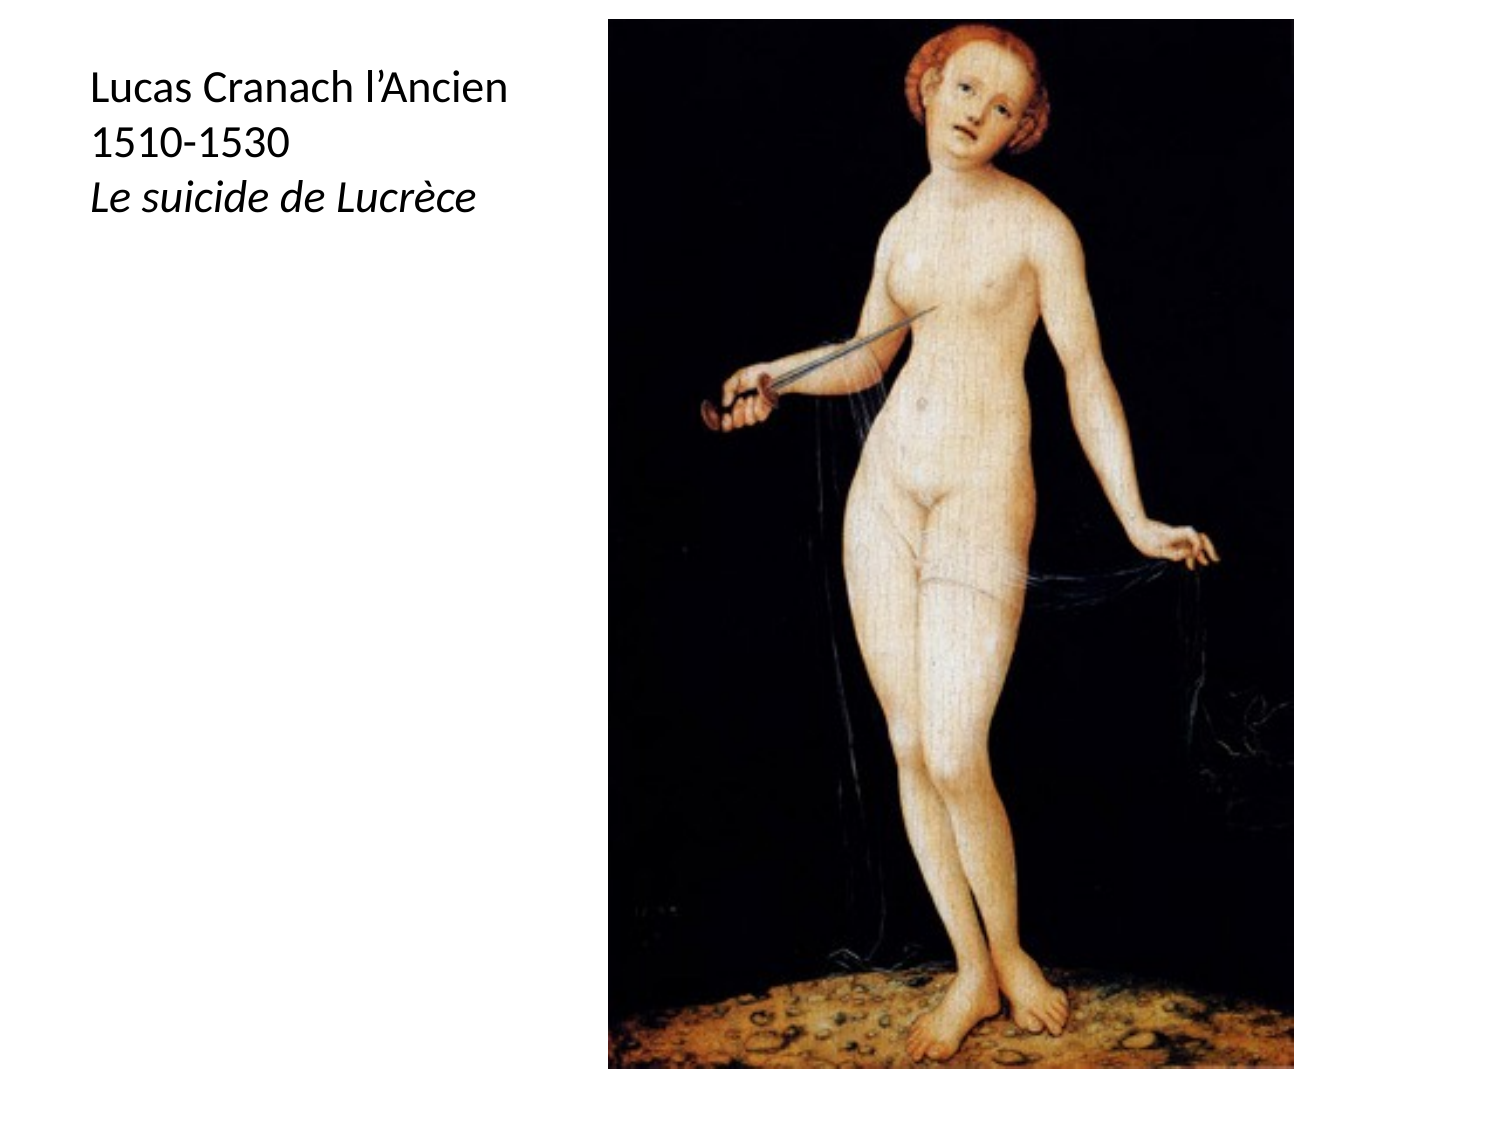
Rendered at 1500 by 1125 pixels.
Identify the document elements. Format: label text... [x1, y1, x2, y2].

title Lucas Cranach l’Ancien 1510-1530 Le suicide de Lucrèce [75, 45, 526, 233]
picture [608, 19, 1294, 1069]
